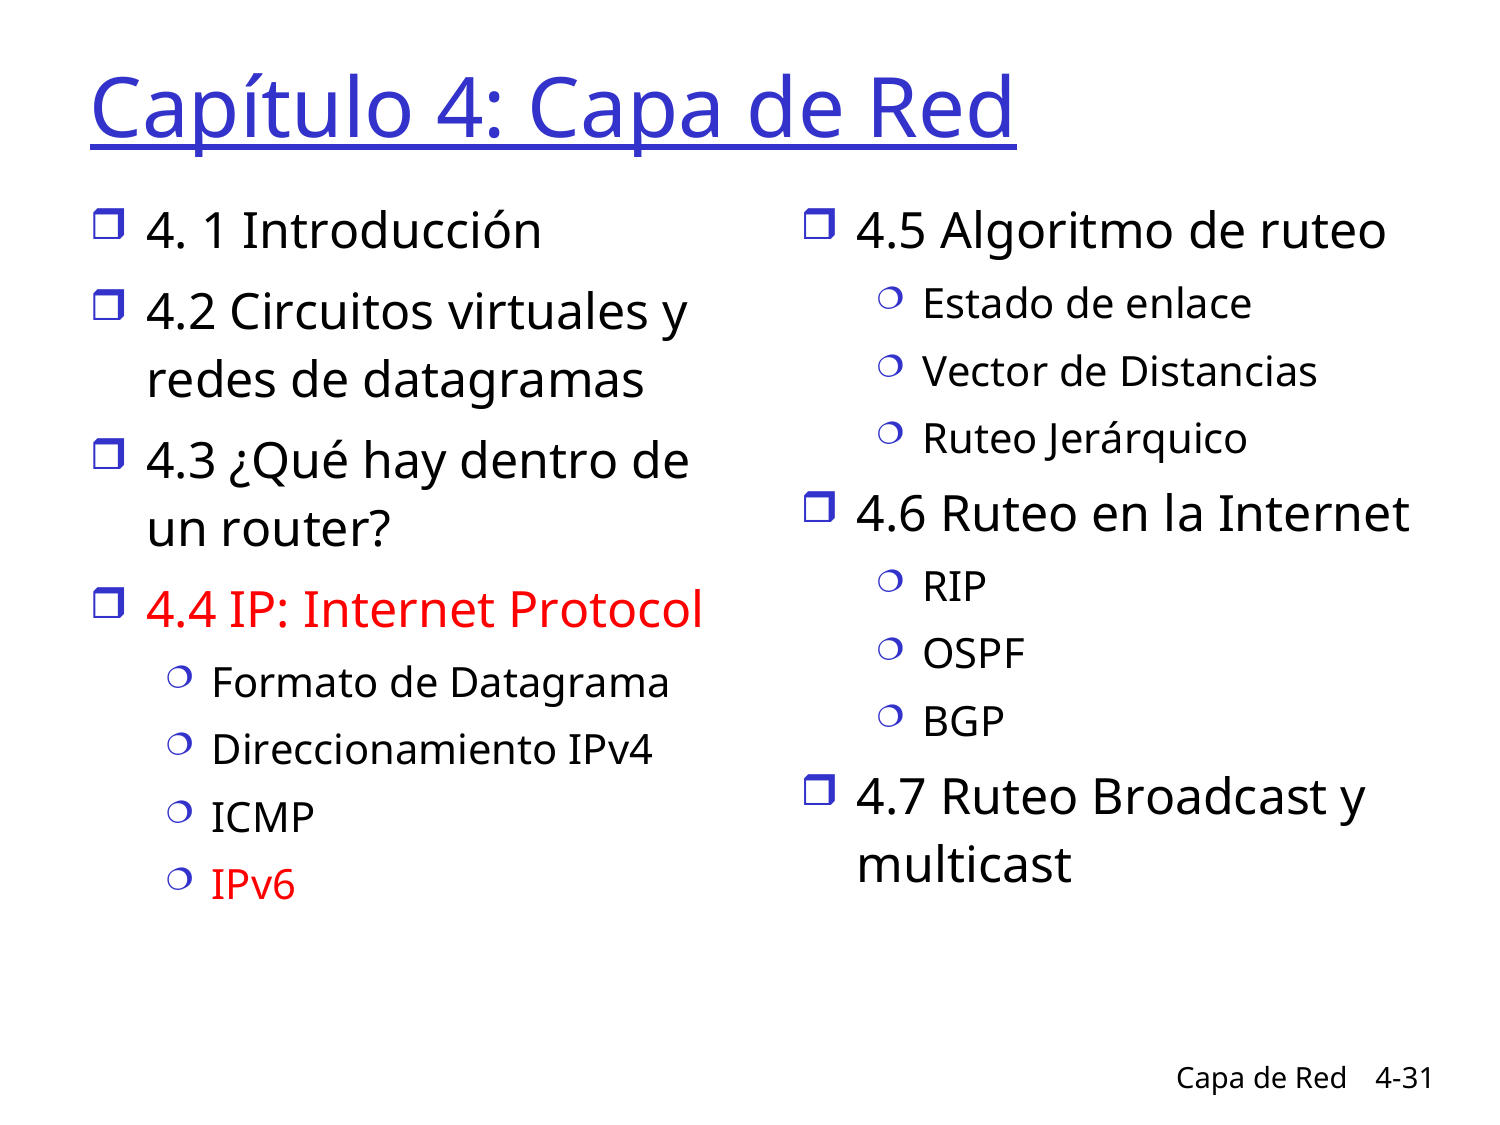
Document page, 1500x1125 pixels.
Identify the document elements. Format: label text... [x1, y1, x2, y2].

title Capítulo 4: Capa de Red [75, 15, 1463, 196]
list 4. 1 Introducción 4.2 Circuitos virtuales y redes de datagramas 4.3 ¿Qué hay dentro de un router? 4.4 IP: Internet Protocol Formato de Datagrama Direccionamiento IPv4 ICMP IPv6 [75, 187, 753, 1044]
list 4.5 Algoritmo de ruteo Estado de enlace Vector de Distancias Ruteo Jerárquico 4.6 Ruteo en la Internet RIP OSPF BGP 4.7 Ruteo Broadcast y multicast [785, 187, 1464, 1044]
